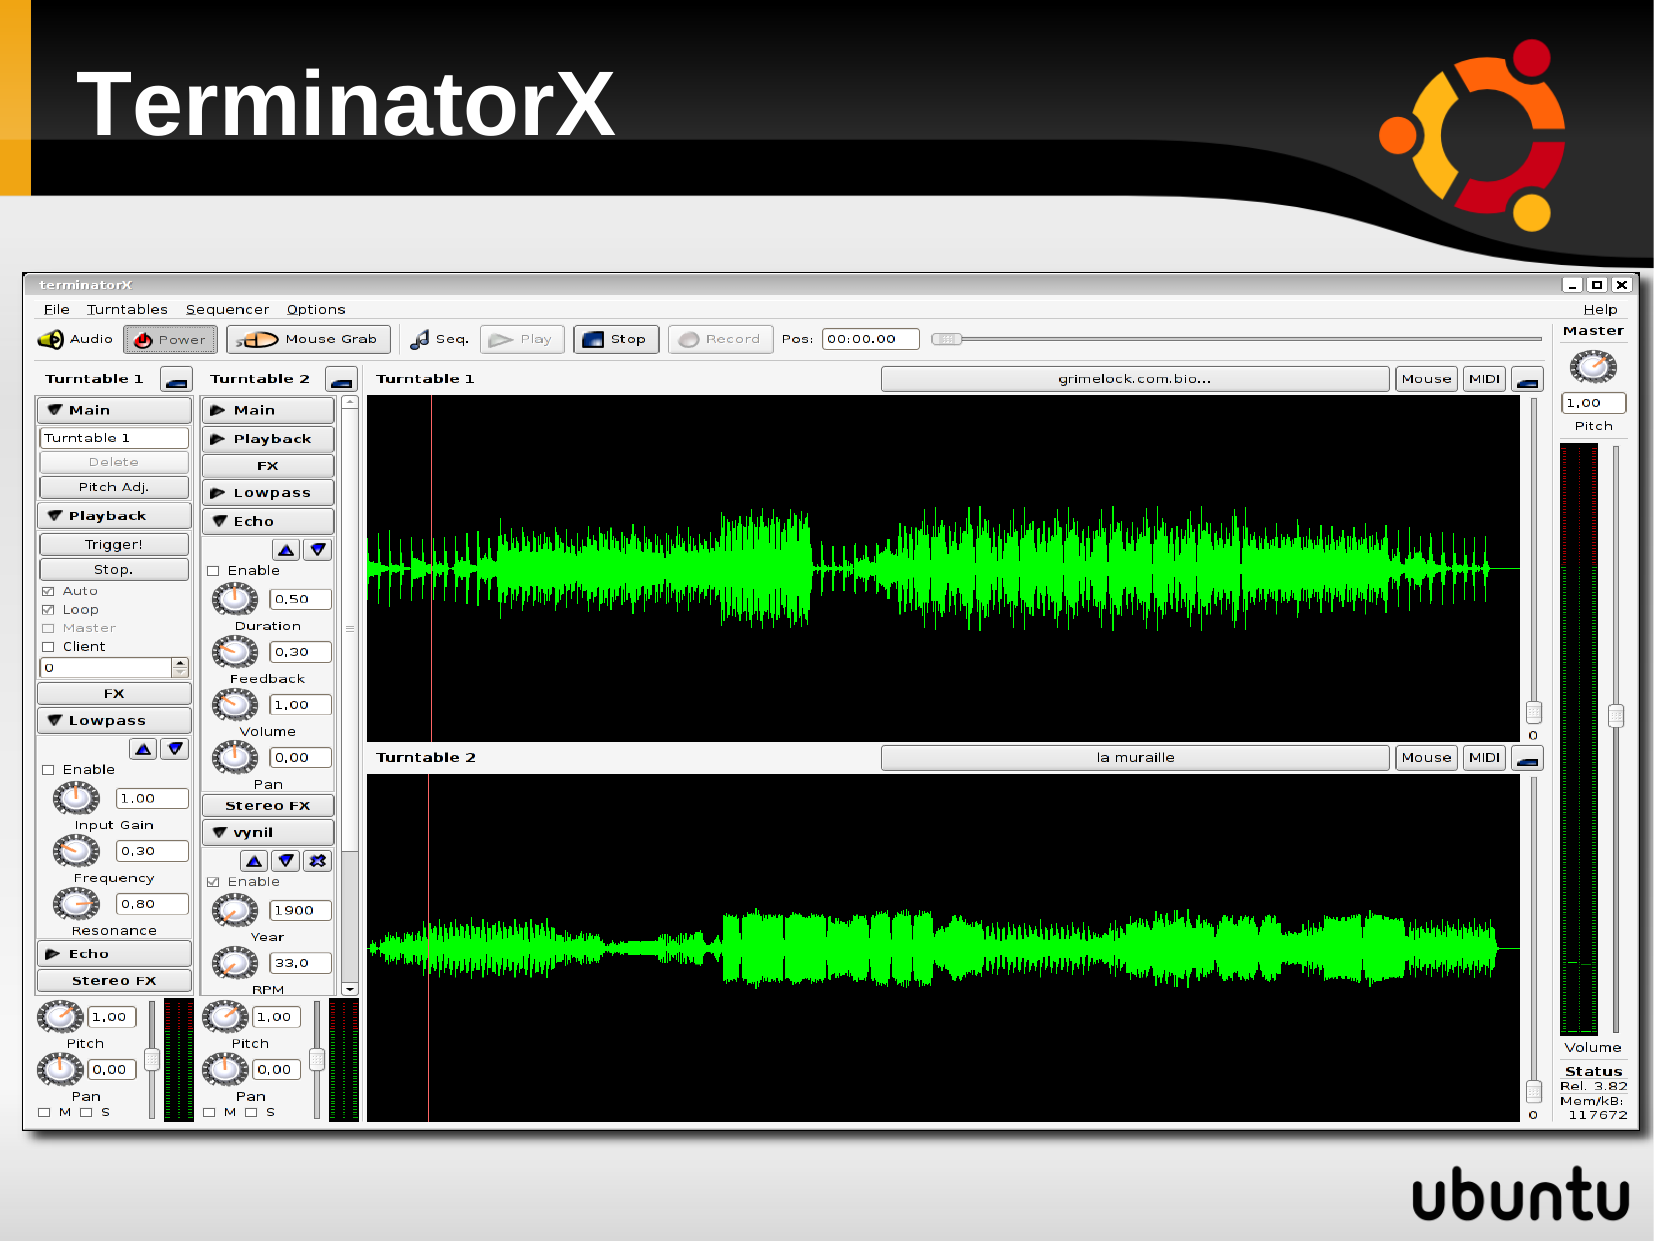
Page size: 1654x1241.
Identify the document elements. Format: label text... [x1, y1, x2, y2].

picture [0, 0, 1654, 1241]
title TerminatorX [76, 7, 1565, 200]
